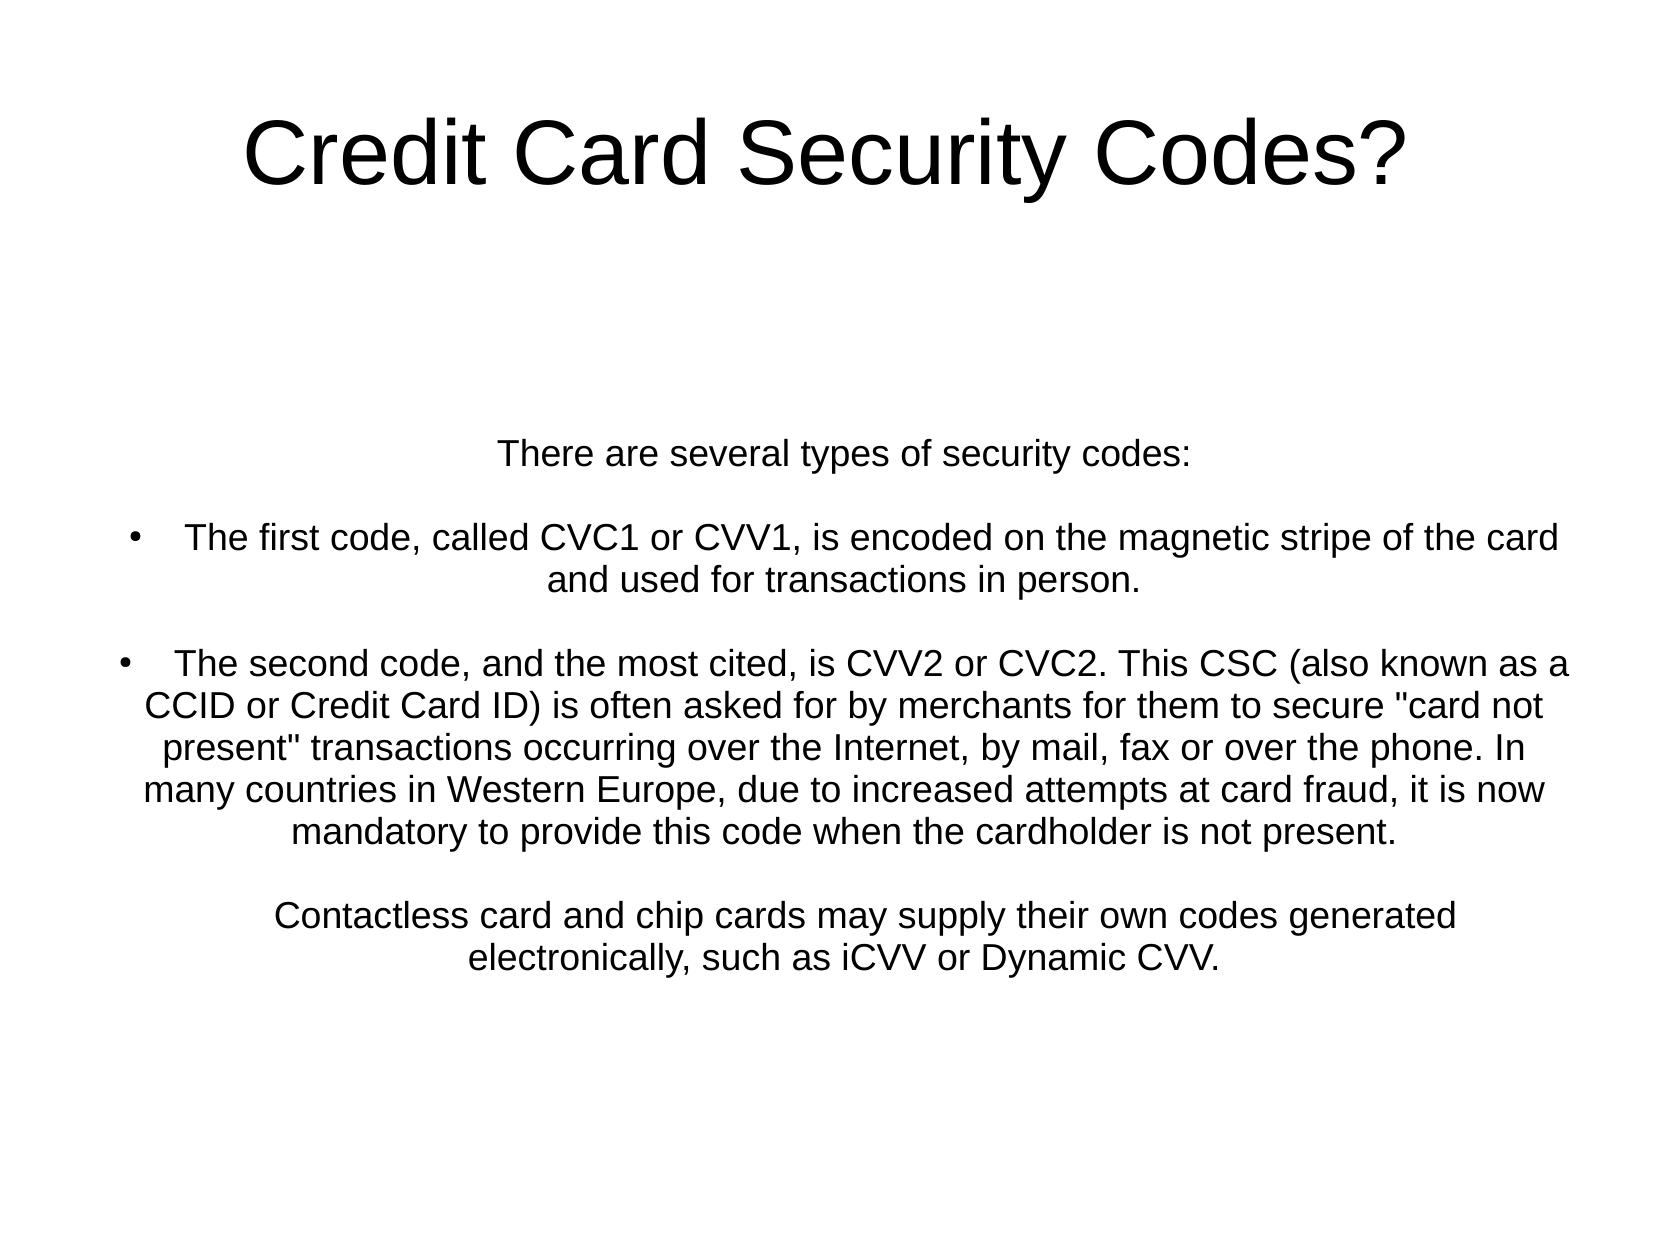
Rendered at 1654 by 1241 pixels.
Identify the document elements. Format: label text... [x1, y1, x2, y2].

subtitle There are several types of security codes: The first code, called CVC1 or CVV1, is encoded on the magnetic stripe of the card and used for transactions in person. The second code, and the most cited, is CVV2 or CVC2. This CSC (also known as a CCID or Credit Card ID) is often asked for by merchants for them to secure "card not present" transactions occurring over the Internet, by mail, fax or over the phone. In many countries in Western Europe, due to increased attempts at card fraud, it is now mandatory to provide this code when the cardholder is not present. Contactless card and chip cards may supply their own codes generated electronically, such as iCVV or Dynamic CVV. [118, 319, 1571, 1139]
title Credit Card Security Codes? [82, 49, 1571, 257]
